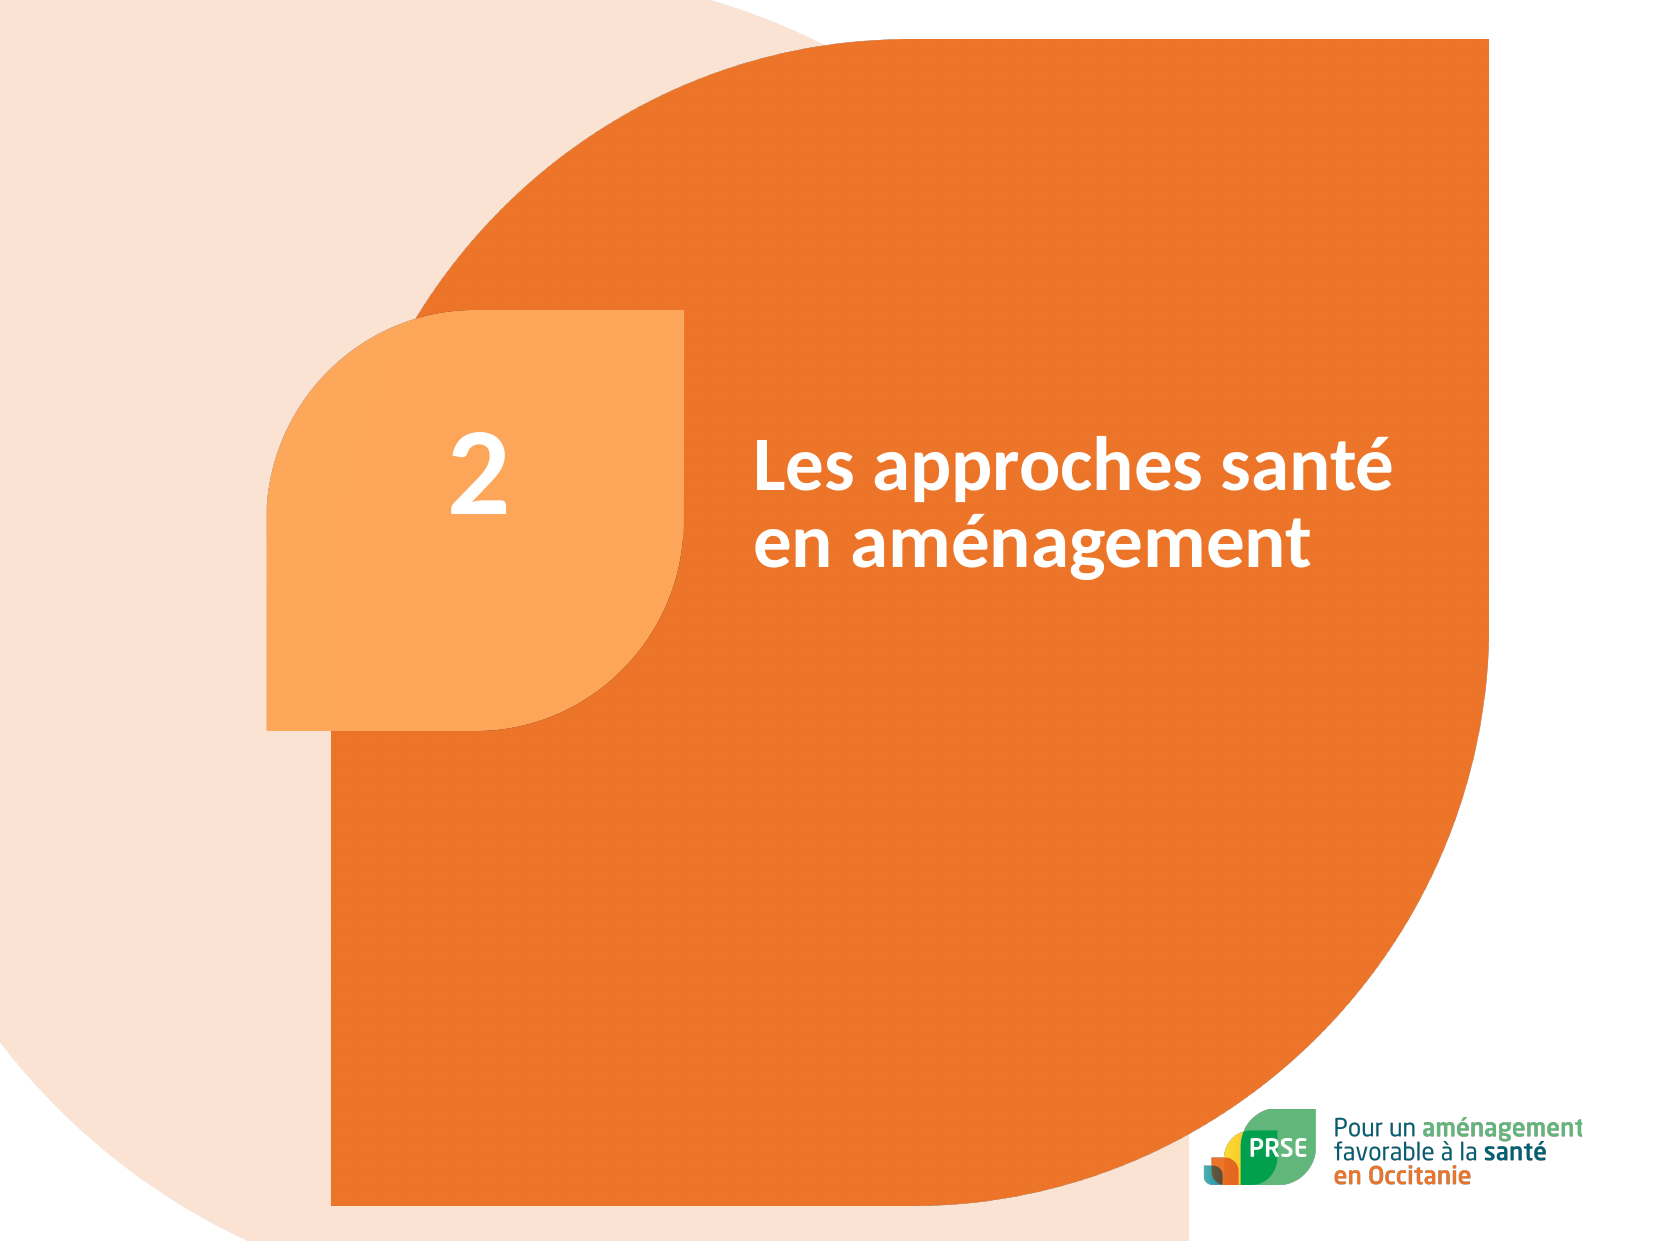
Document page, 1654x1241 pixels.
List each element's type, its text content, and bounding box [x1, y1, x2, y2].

text_box 2 [432, 413, 493, 614]
picture [0, 0, 1584, 1241]
text_box Les approches santé en aménagement [702, 425, 1425, 724]
